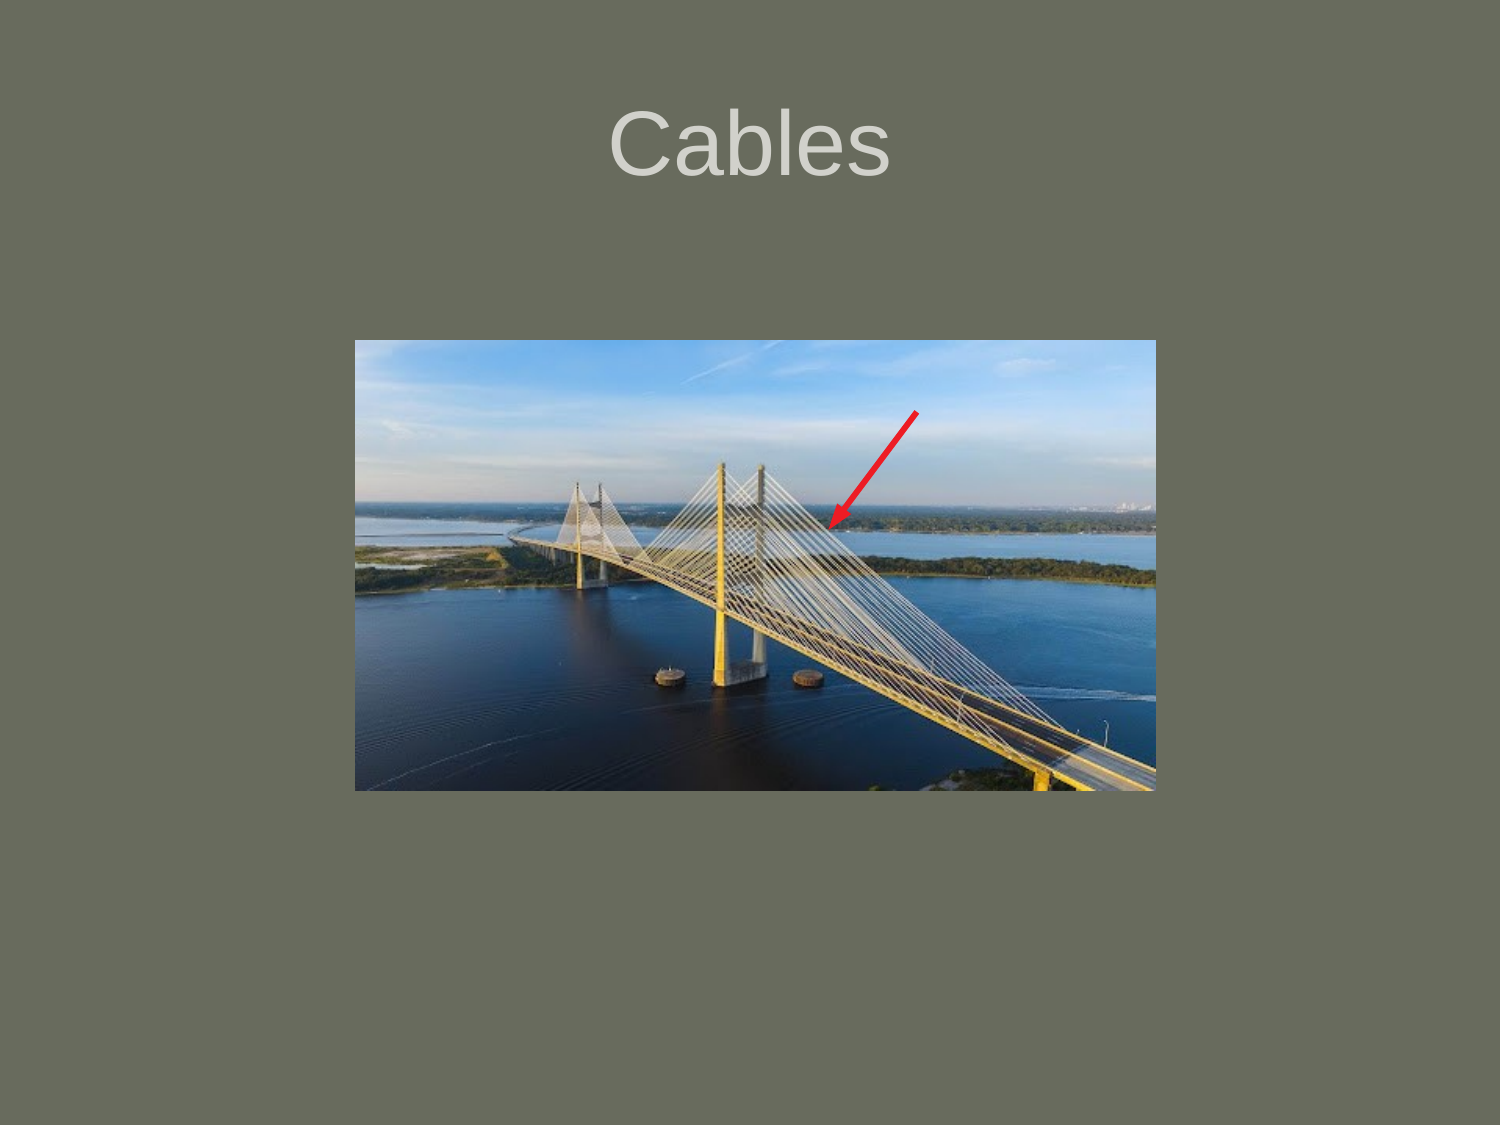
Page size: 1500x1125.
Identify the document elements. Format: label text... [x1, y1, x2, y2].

picture [355, 340, 1156, 791]
title Cables [75, 21, 1426, 257]
